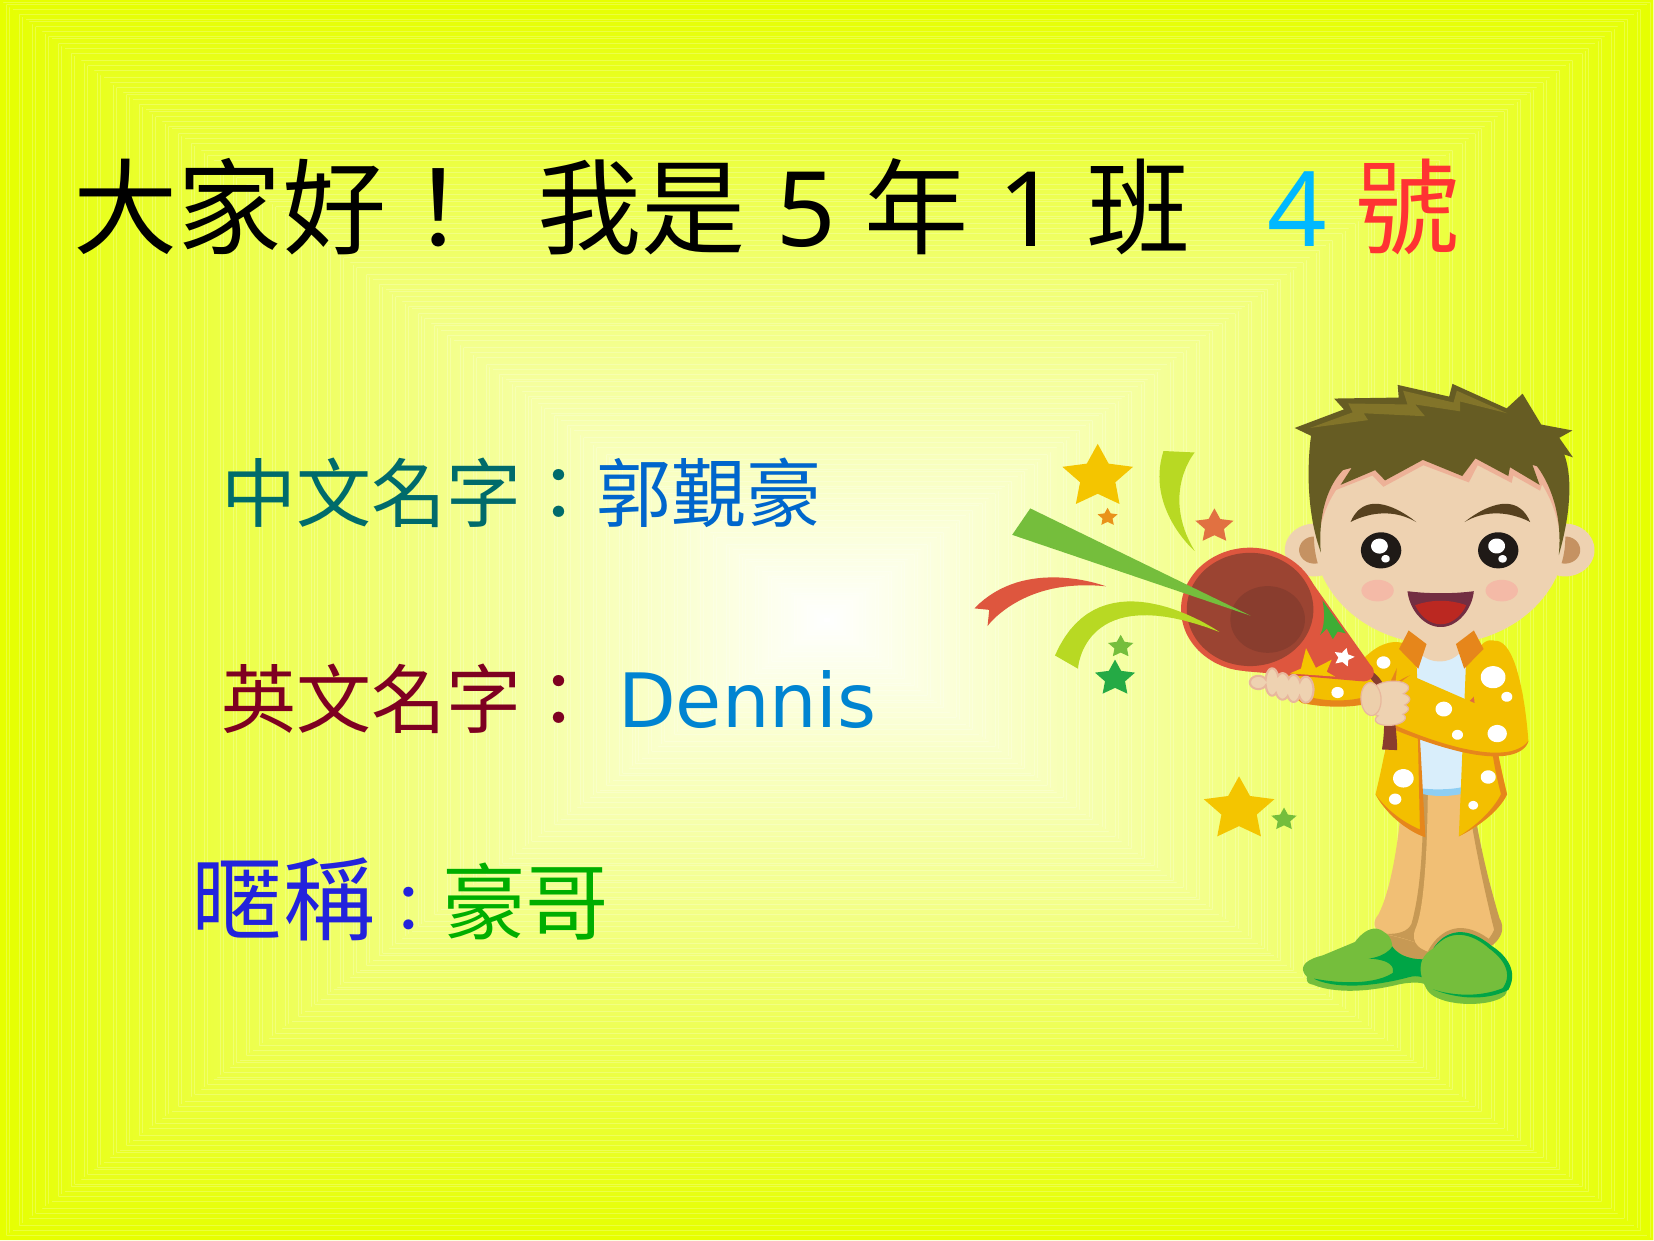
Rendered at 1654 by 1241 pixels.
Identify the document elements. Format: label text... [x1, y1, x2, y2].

text_box 暱稱：豪哥 [177, 820, 974, 945]
picture [974, 383, 1595, 1004]
text_box 大家好！ 我是5年1班 4號 [59, 118, 1595, 259]
text_box 中文名字：郭覲豪 [206, 426, 974, 532]
text_box 英文名字：Dennis [206, 632, 974, 747]
